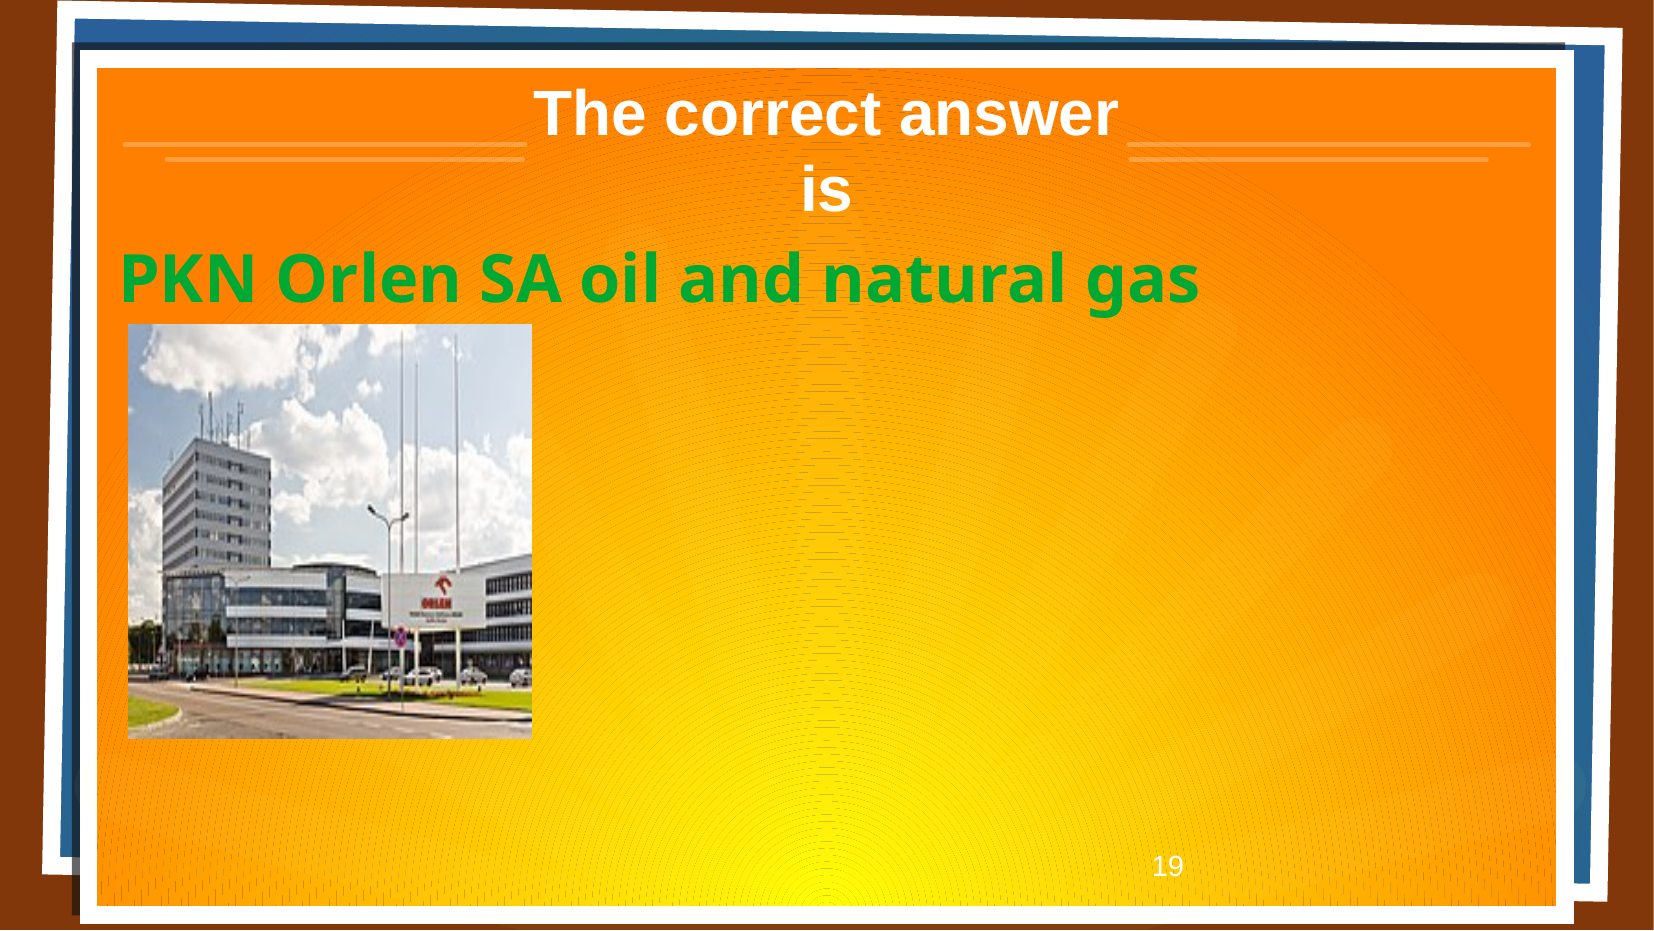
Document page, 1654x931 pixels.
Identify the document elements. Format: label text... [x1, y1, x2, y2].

picture [128, 324, 532, 739]
text_box [1151, 847, 1506, 912]
title The correct answer is [531, 70, 1123, 225]
list PKN Orlen SA oil and natural gas [118, 236, 1477, 827]
